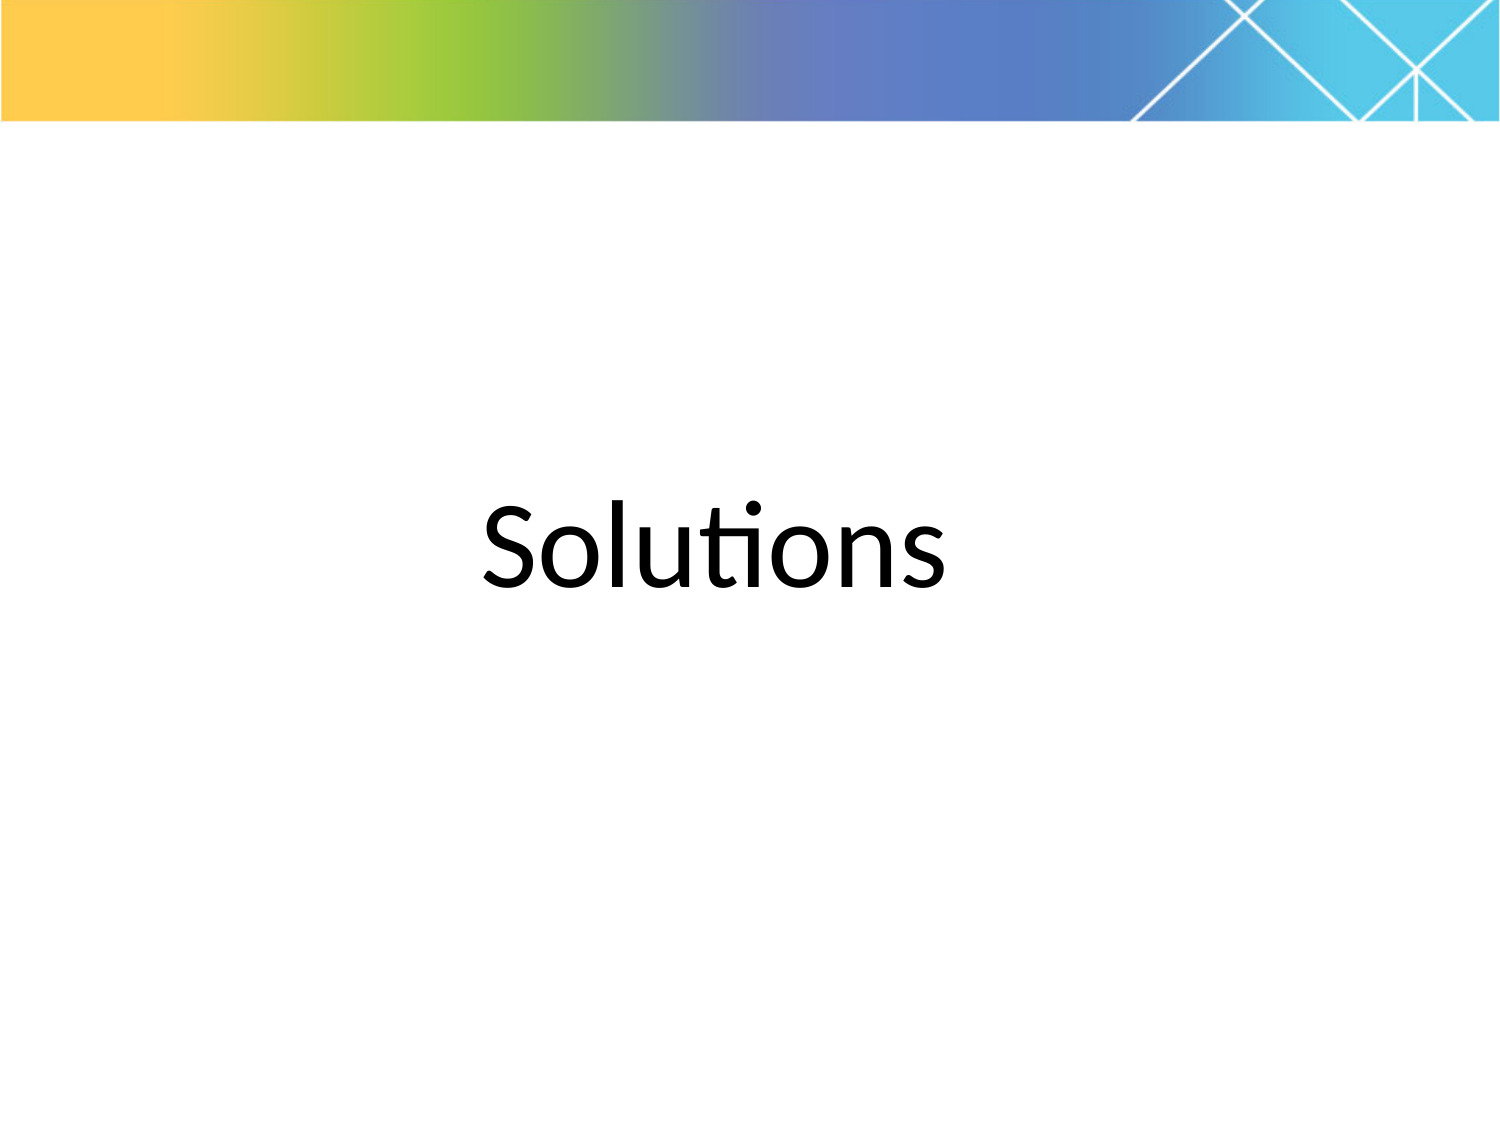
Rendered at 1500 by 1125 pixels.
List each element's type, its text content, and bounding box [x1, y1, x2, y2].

picture [0, 0, 1500, 123]
list Solutions [70, 152, 1421, 915]
